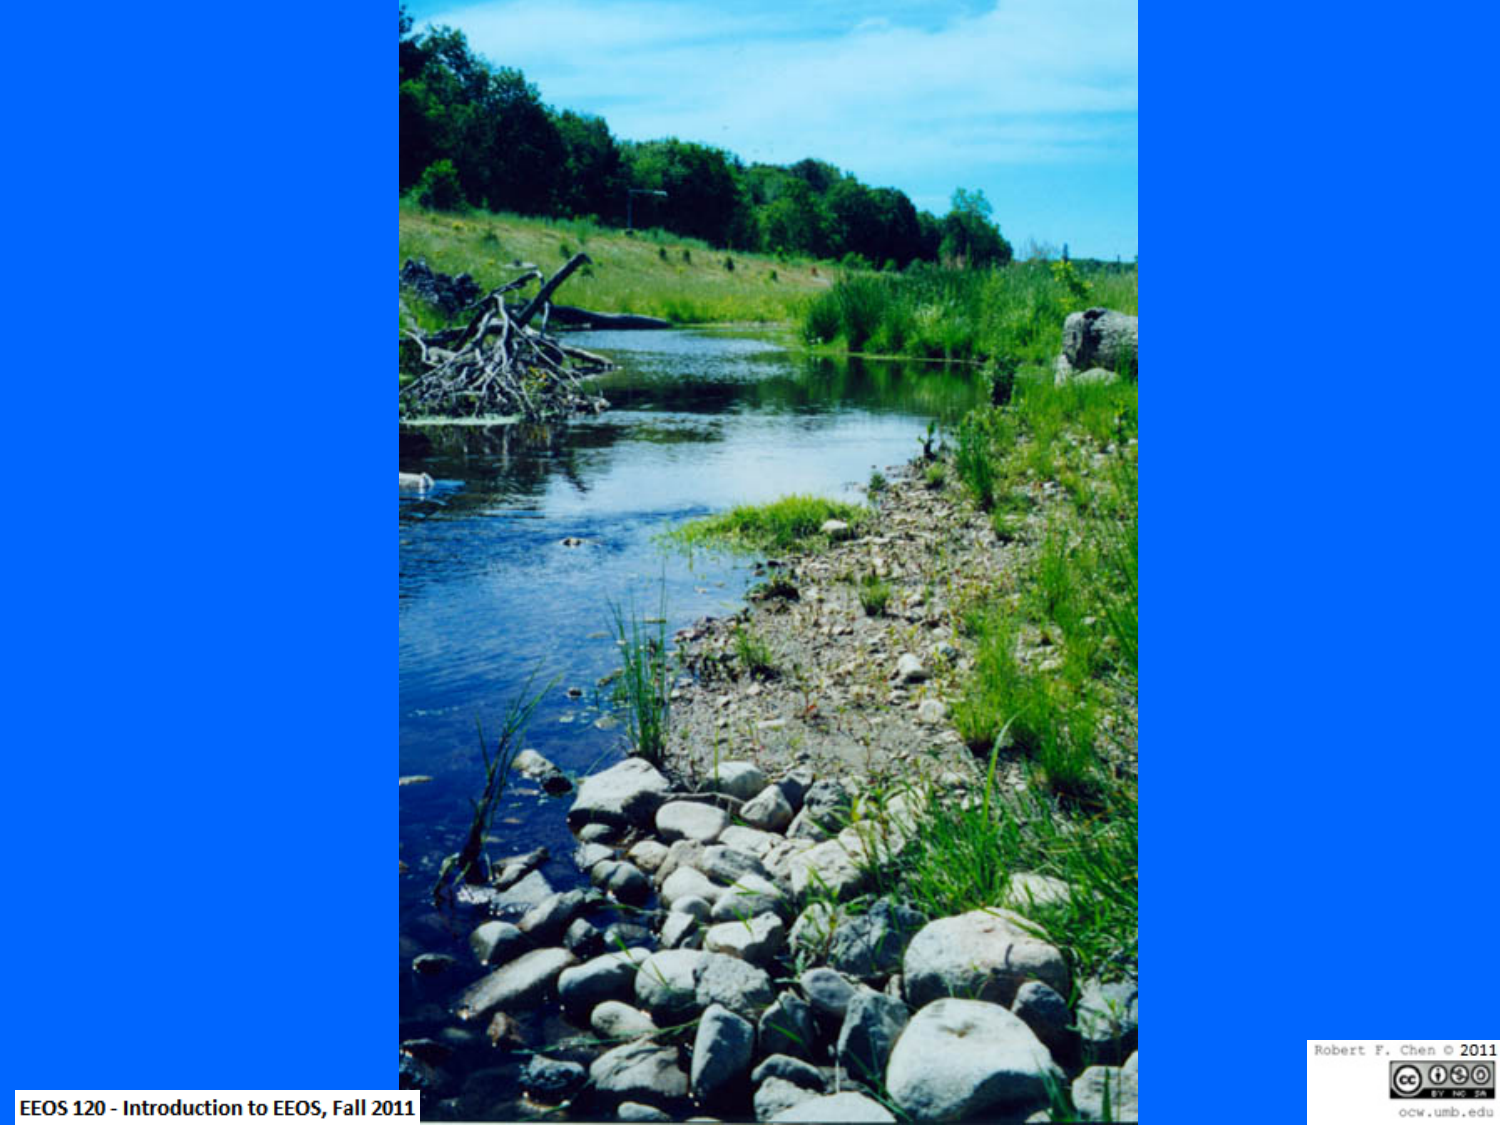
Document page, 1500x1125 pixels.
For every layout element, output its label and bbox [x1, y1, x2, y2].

picture [15, 0, 1138, 1125]
picture [1307, 1040, 1500, 1125]
